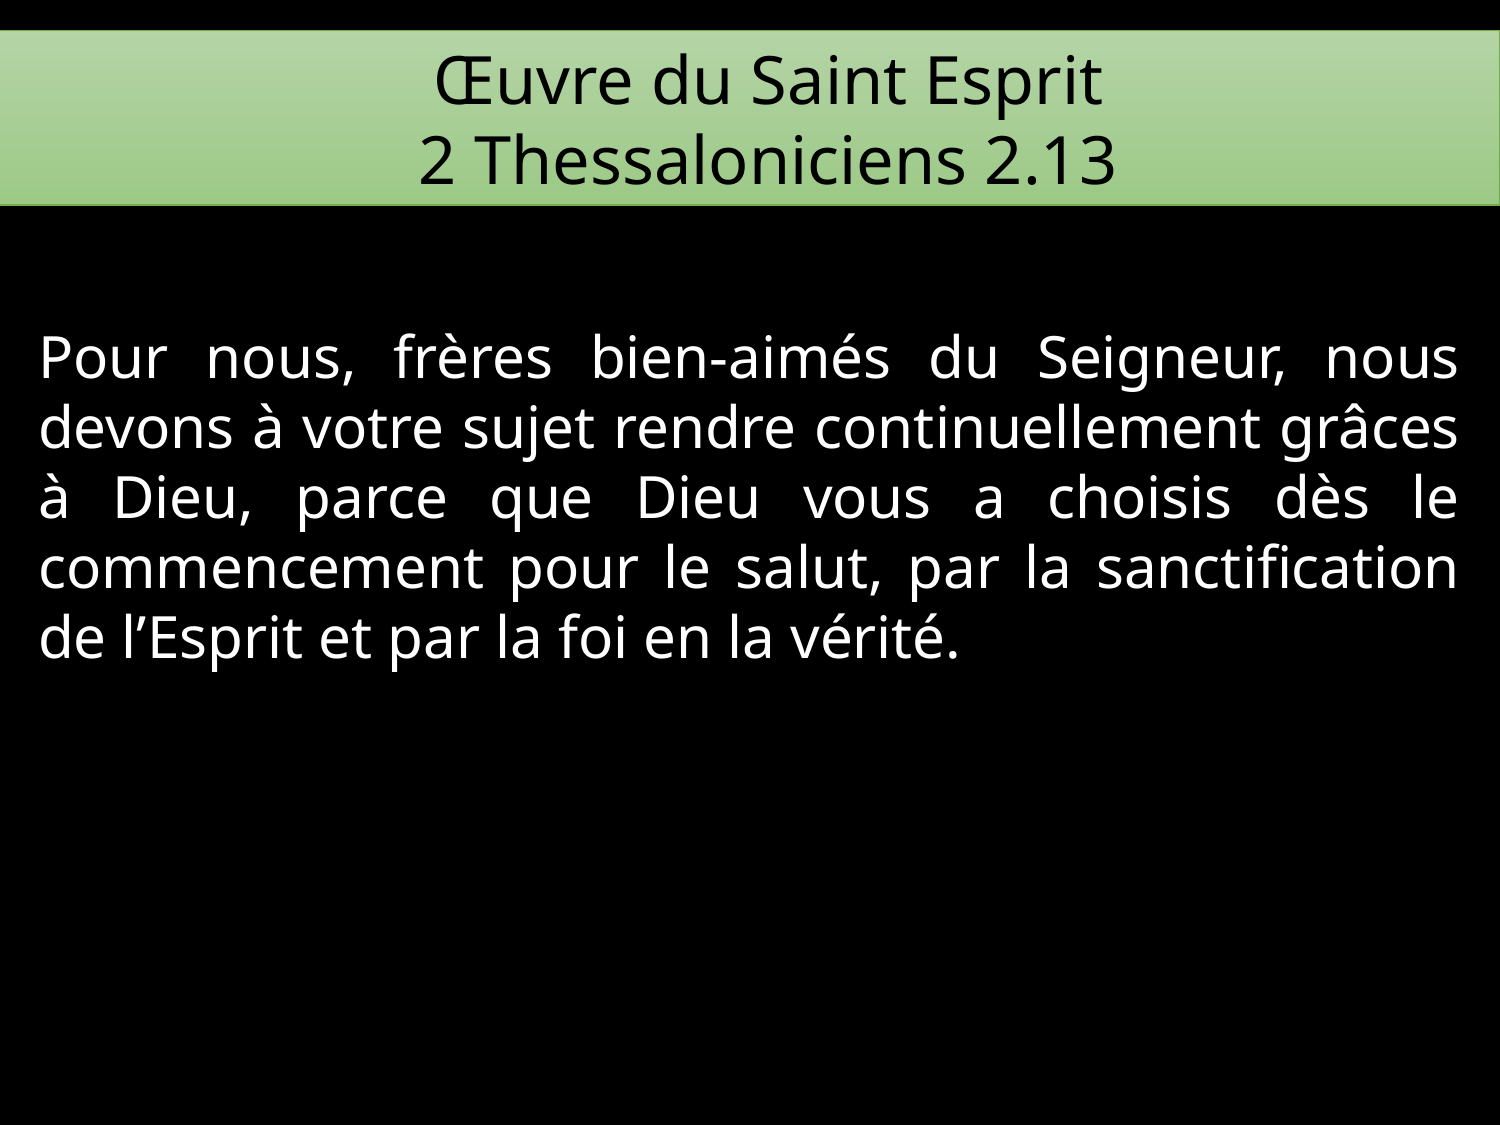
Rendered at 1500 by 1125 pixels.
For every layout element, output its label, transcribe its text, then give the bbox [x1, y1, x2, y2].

text_box Pour nous, frères bien-aimés du Seigneur, nous devons à votre sujet rendre continuellement grâces à Dieu, parce que Dieu vous a choisis dès le commencement pour le salut, par la sanctification de l’Esprit et par la foi en la vérité. [23, 312, 1475, 678]
text_box Œuvre du Saint Esprit 2 Thessaloniciens 2.13 [0, 30, 1500, 205]
